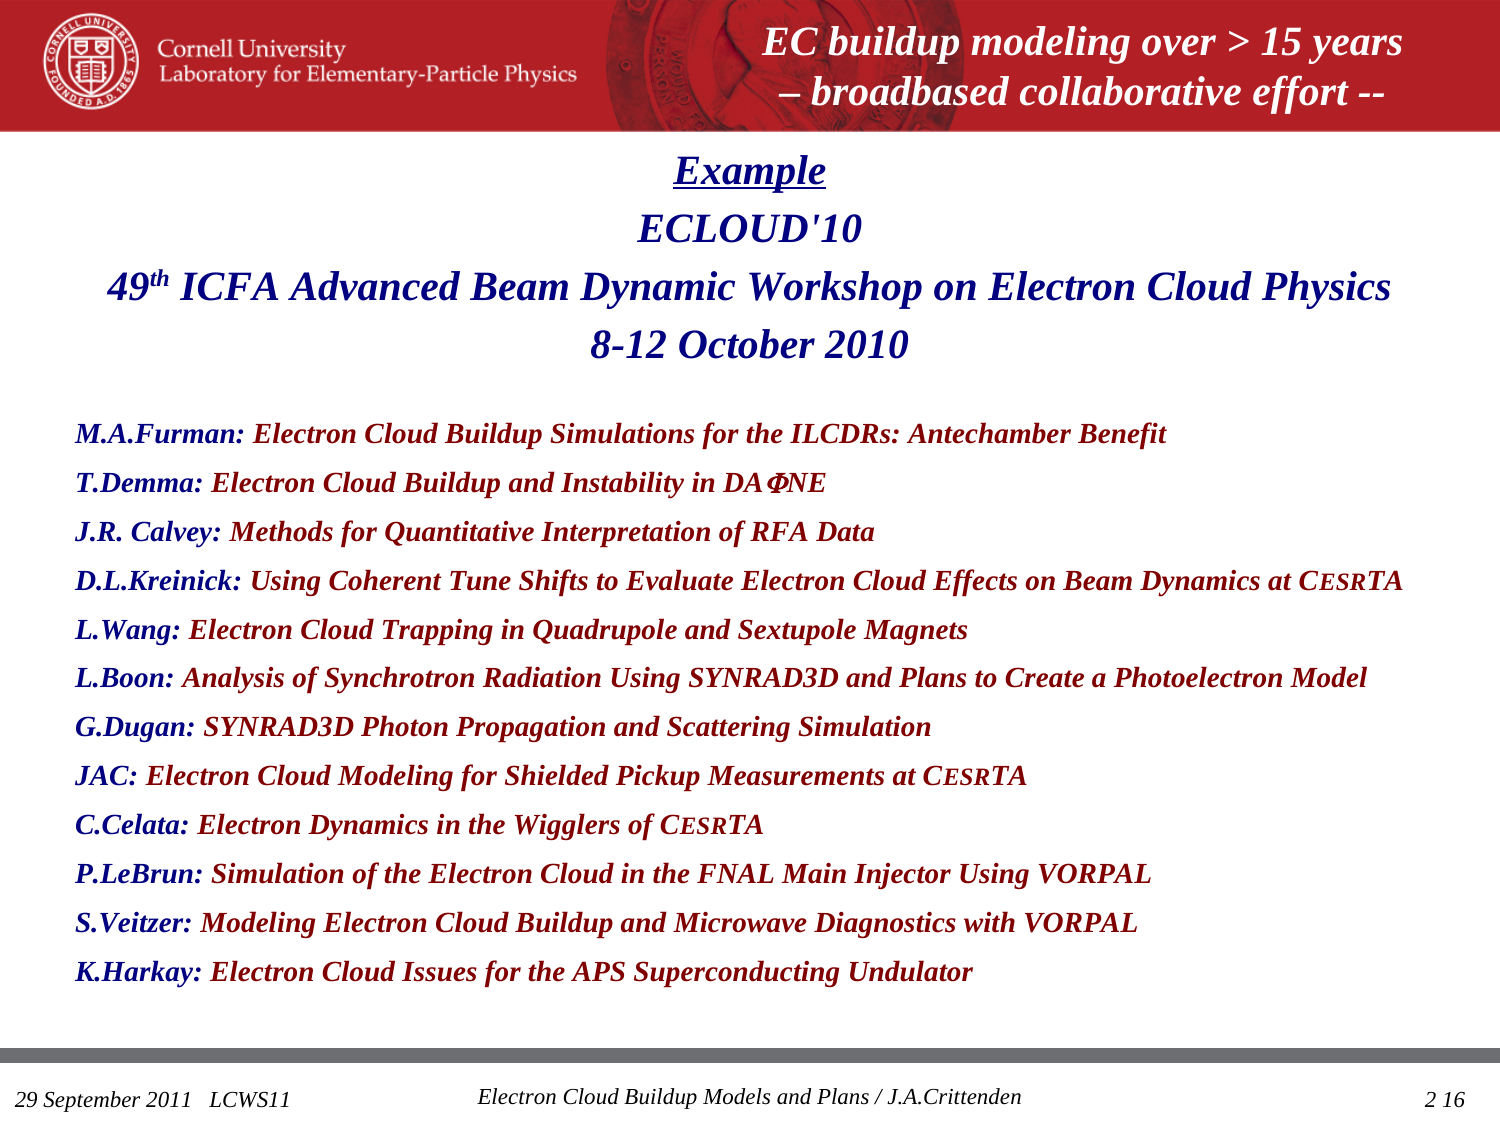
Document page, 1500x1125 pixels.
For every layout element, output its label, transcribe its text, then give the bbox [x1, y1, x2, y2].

title M.A.Furman: Electron Cloud Buildup Simulations for the ILCDRs: Antechamber Benefit T.Demma: Electron Cloud Buildup and Instability in DAFNE J.R. Calvey: Methods for Quantitative Interpretation of RFA Data D.L.Kreinick: Using Coherent Tune Shifts to Evaluate Electron Cloud Effects on Beam Dynamics at CESRTA L.Wang: Electron Cloud Trapping in Quadrupole and Sextupole Magnets L.Boon: Analysis of Synchrotron Radiation Using SYNRAD3D and Plans to Create a Photoelectron Model G.Dugan: SYNRAD3D Photon Propagation and Scattering Simulation JAC: Electron Cloud Modeling for Shielded Pickup Measurements at CESRTA C.Celata: Electron Dynamics in the Wigglers of CESRTA P.LeBrun: Simulation of the Electron Cloud in the FNAL Main Injector Using VORPAL S.Veitzer: Modeling Electron Cloud Buildup and Microwave Diagnostics with VORPAL K.Harkay: Electron Cloud Issues for the APS Superconducting Undulator [75, 375, 1426, 1013]
picture [0, 0, 1500, 132]
title Example ECLOUD'10 49th ICFA Advanced Beam Dynamic Workshop on Electron Cloud Physics 8-12 October 2010 [75, 135, 1426, 368]
title EC buildup modeling over > 15 years – broadbased collaborative effort -- [675, 0, 1492, 128]
